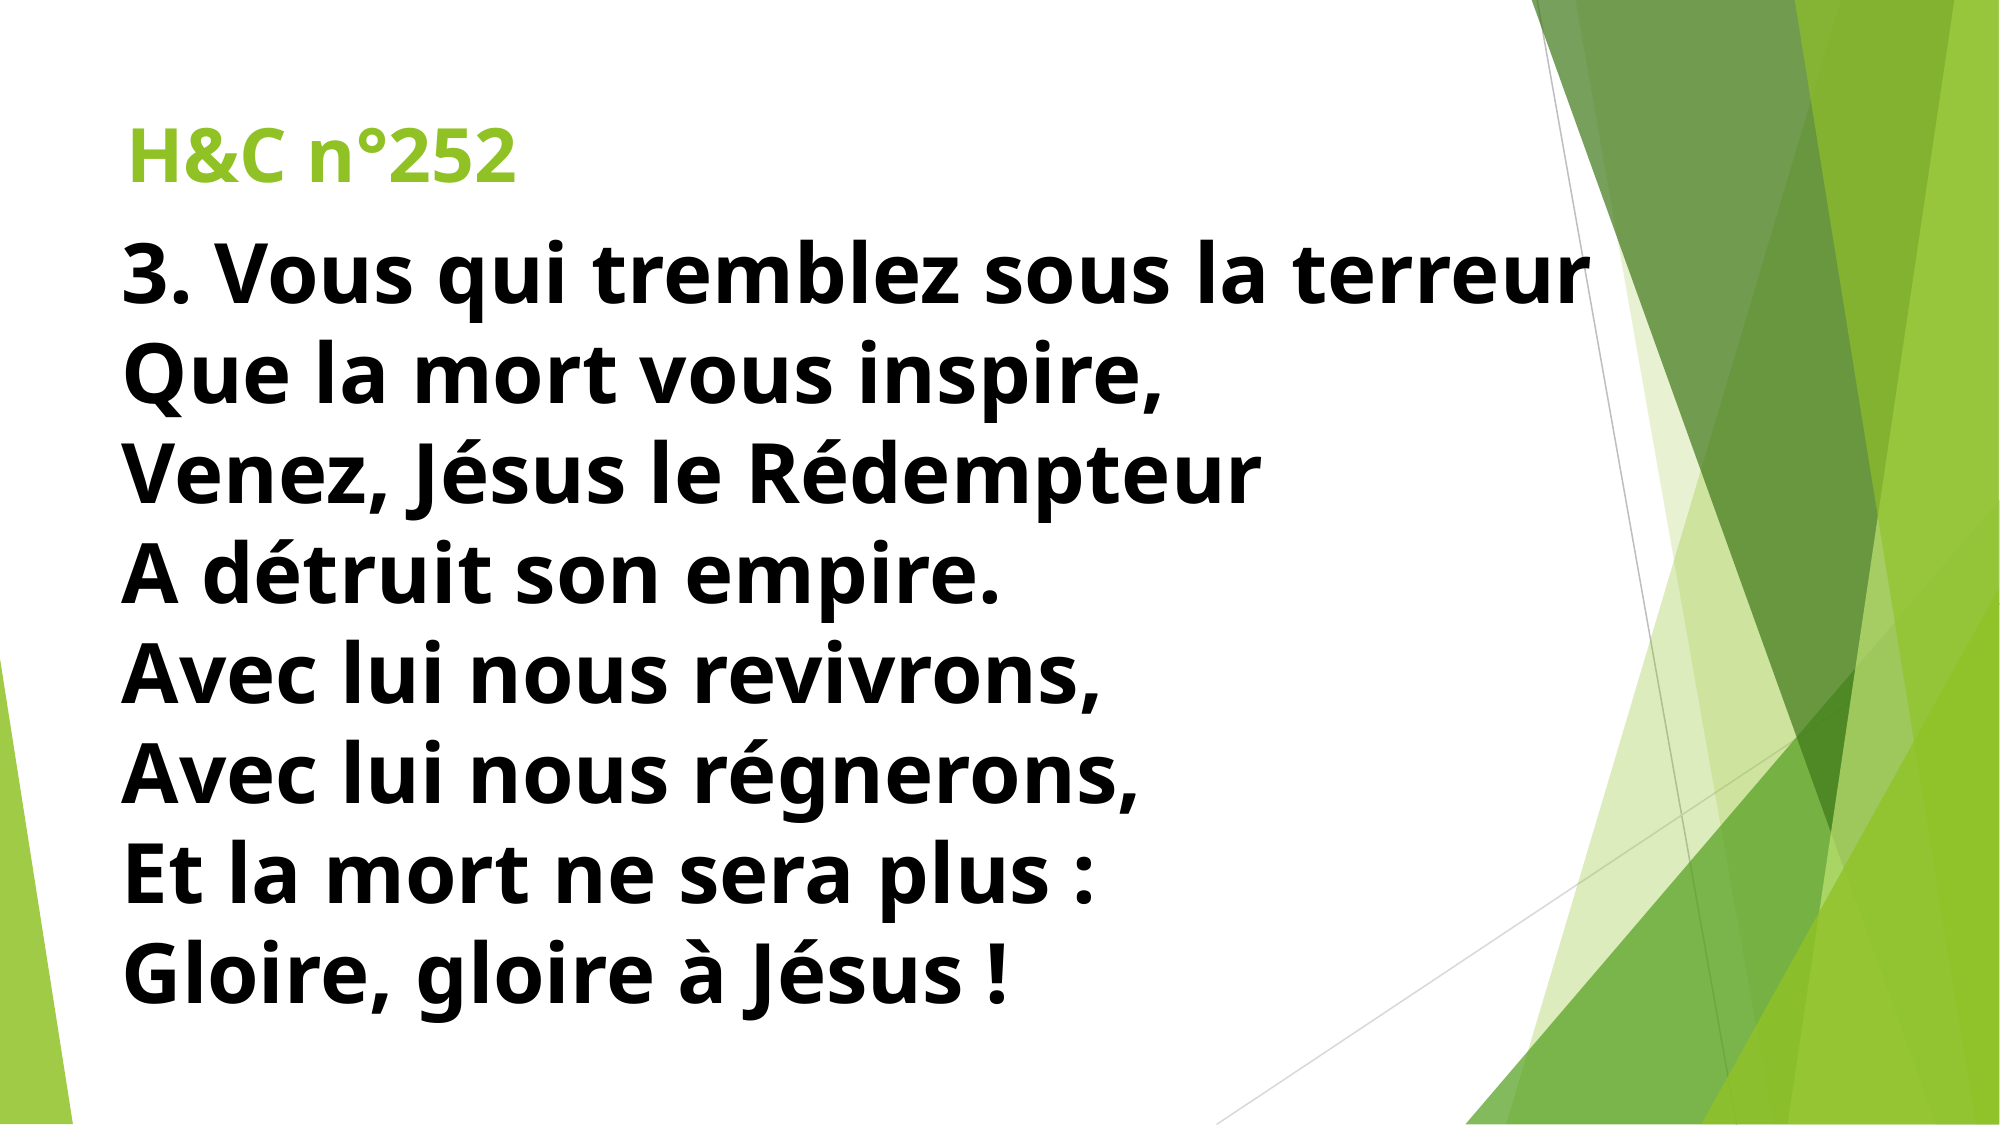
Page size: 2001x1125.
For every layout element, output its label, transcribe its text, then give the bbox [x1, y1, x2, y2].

text_box H&C n°252 [111, 99, 1522, 212]
text_box 3. Vous qui tremblez sous la terreur Que la mort vous inspire, Venez, Jésus le Rédempteur A détruit son empire. Avec lui nous revivrons, Avec lui nous régnerons, Et la mort ne sera plus : Gloire, gloire à Jésus ! [106, 212, 1936, 1062]
